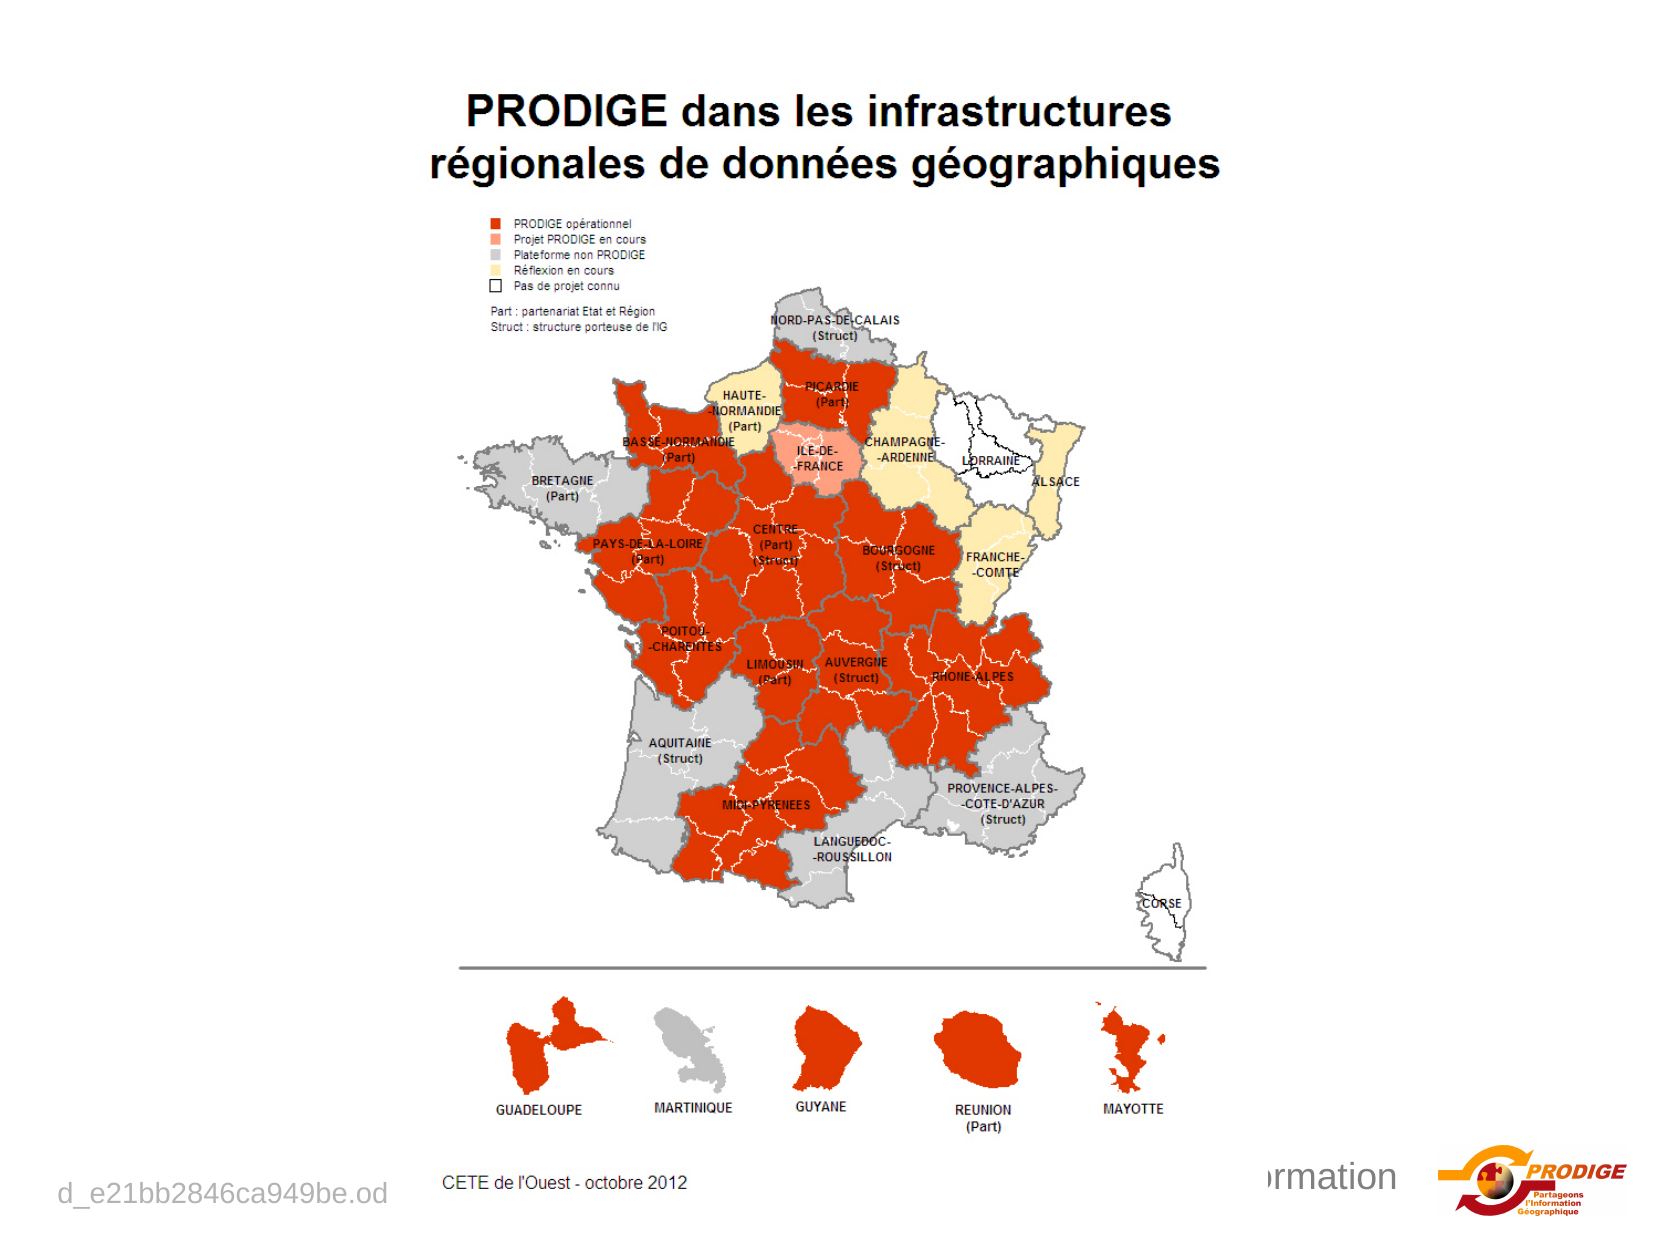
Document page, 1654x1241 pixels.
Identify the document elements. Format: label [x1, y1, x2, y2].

picture [1438, 1145, 1627, 1216]
picture [390, 0, 1268, 1241]
